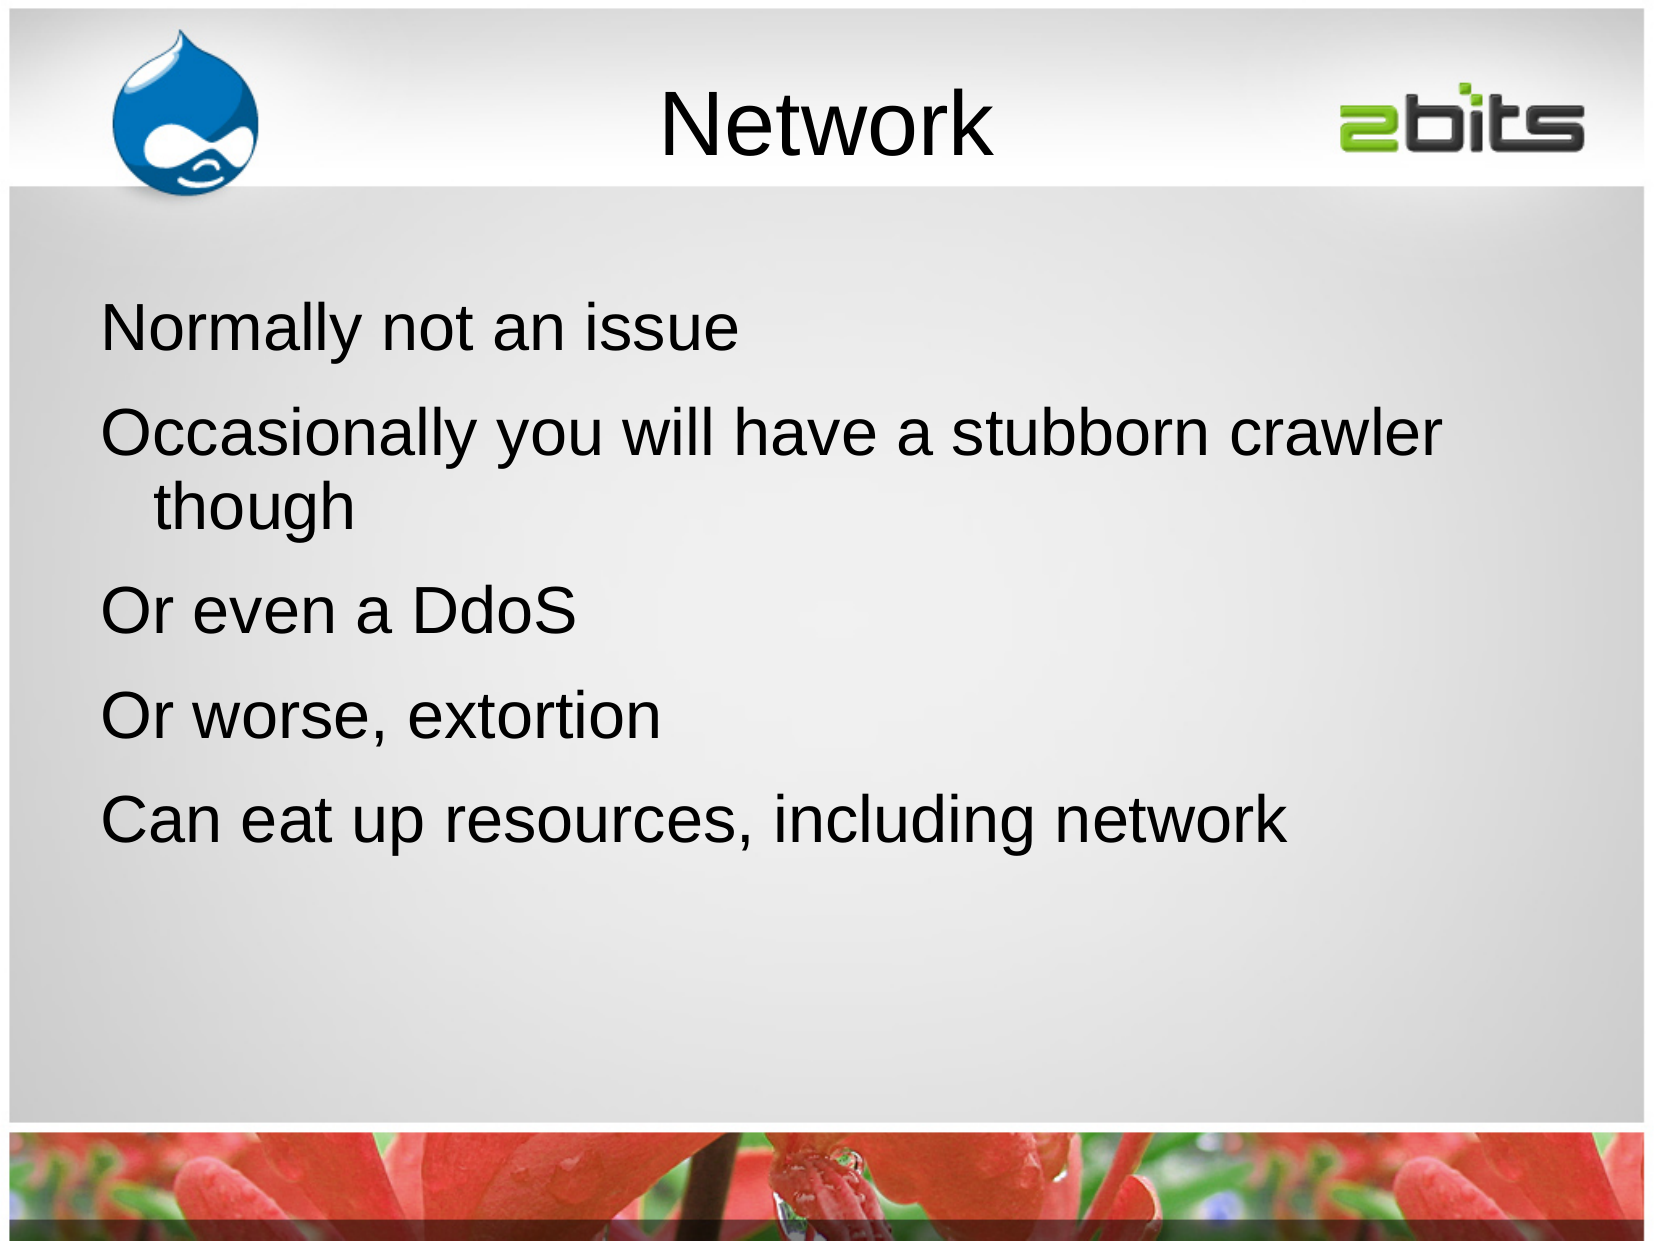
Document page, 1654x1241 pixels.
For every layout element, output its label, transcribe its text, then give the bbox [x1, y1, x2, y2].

list Normally not an issue Occasionally you will have a stubborn crawler though Or even a DdoS Or worse, extortion Can eat up resources, including network [82, 290, 1571, 1094]
picture [0, 0, 1654, 1241]
title Network [82, 27, 1571, 220]
